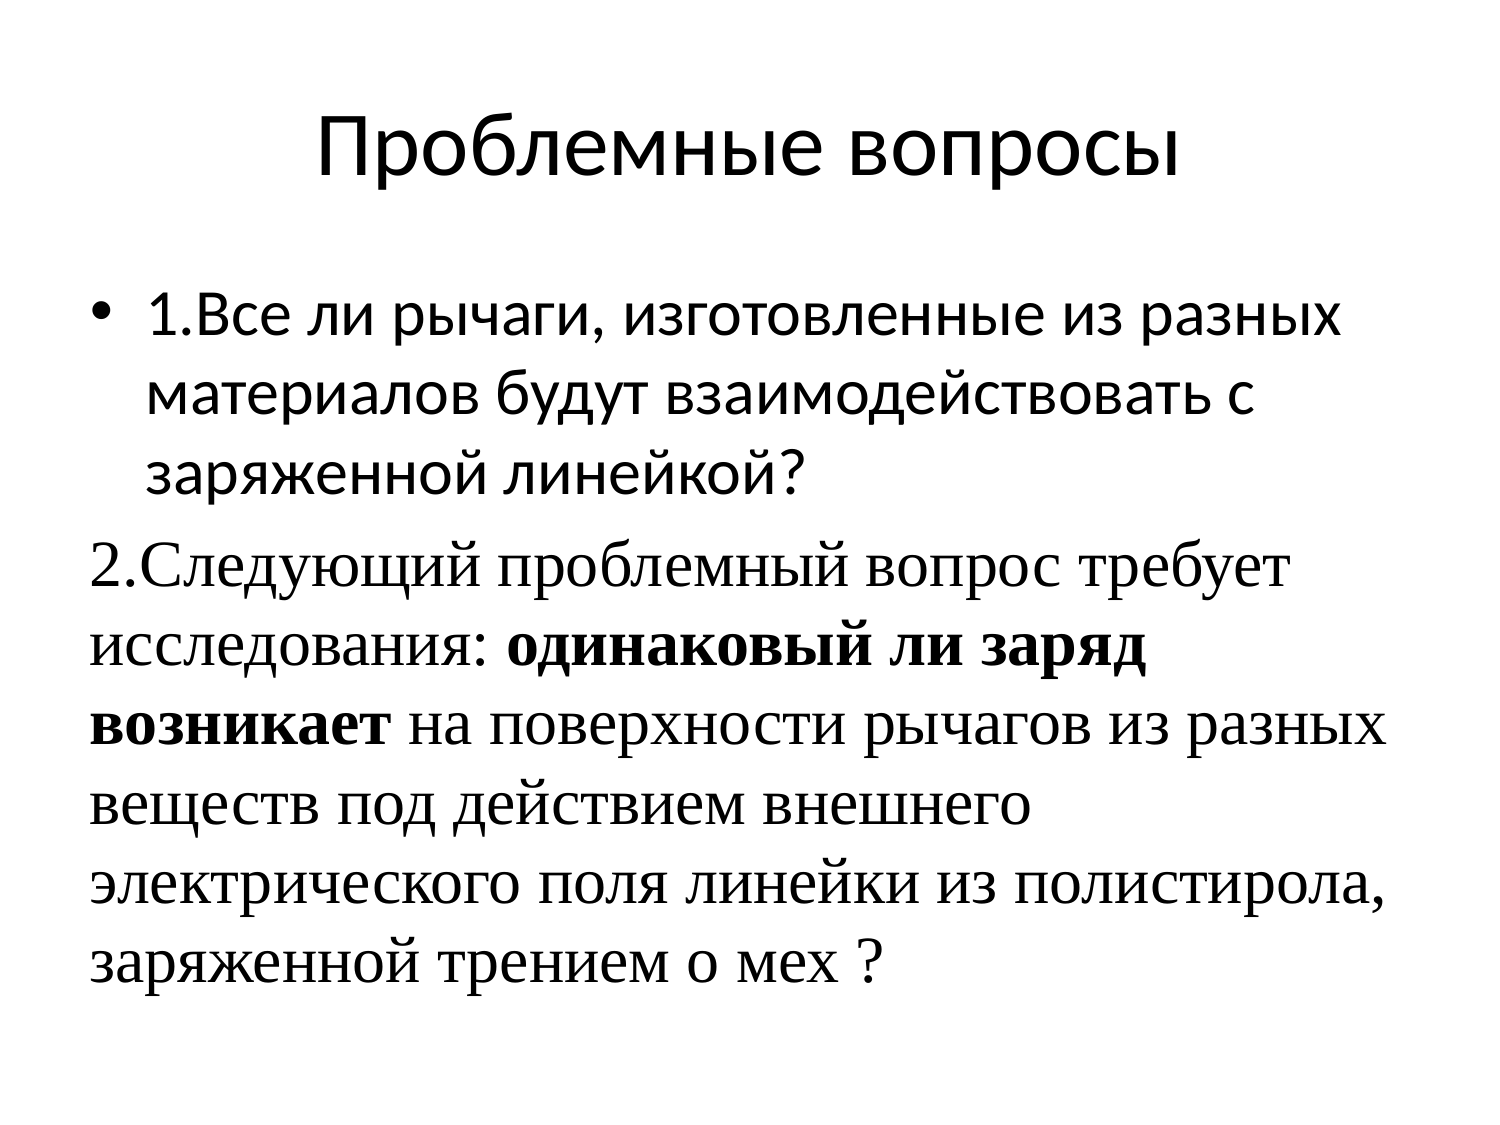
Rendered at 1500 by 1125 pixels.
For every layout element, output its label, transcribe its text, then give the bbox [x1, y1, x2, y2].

text_box Проблемные вопросы [74, 45, 1425, 233]
text_box 1.Все ли рычаги, изготовленные из разных материалов будут взаимодействовать с заряженной линейкой? 2.Следующий проблемный вопрос требует исследования: одинаковый ли заряд возникает на поверхности рычагов из разных веществ под действием внешнего электрического поля линейки из полистирола, заряженной трением о мех ? [74, 262, 1425, 1005]
